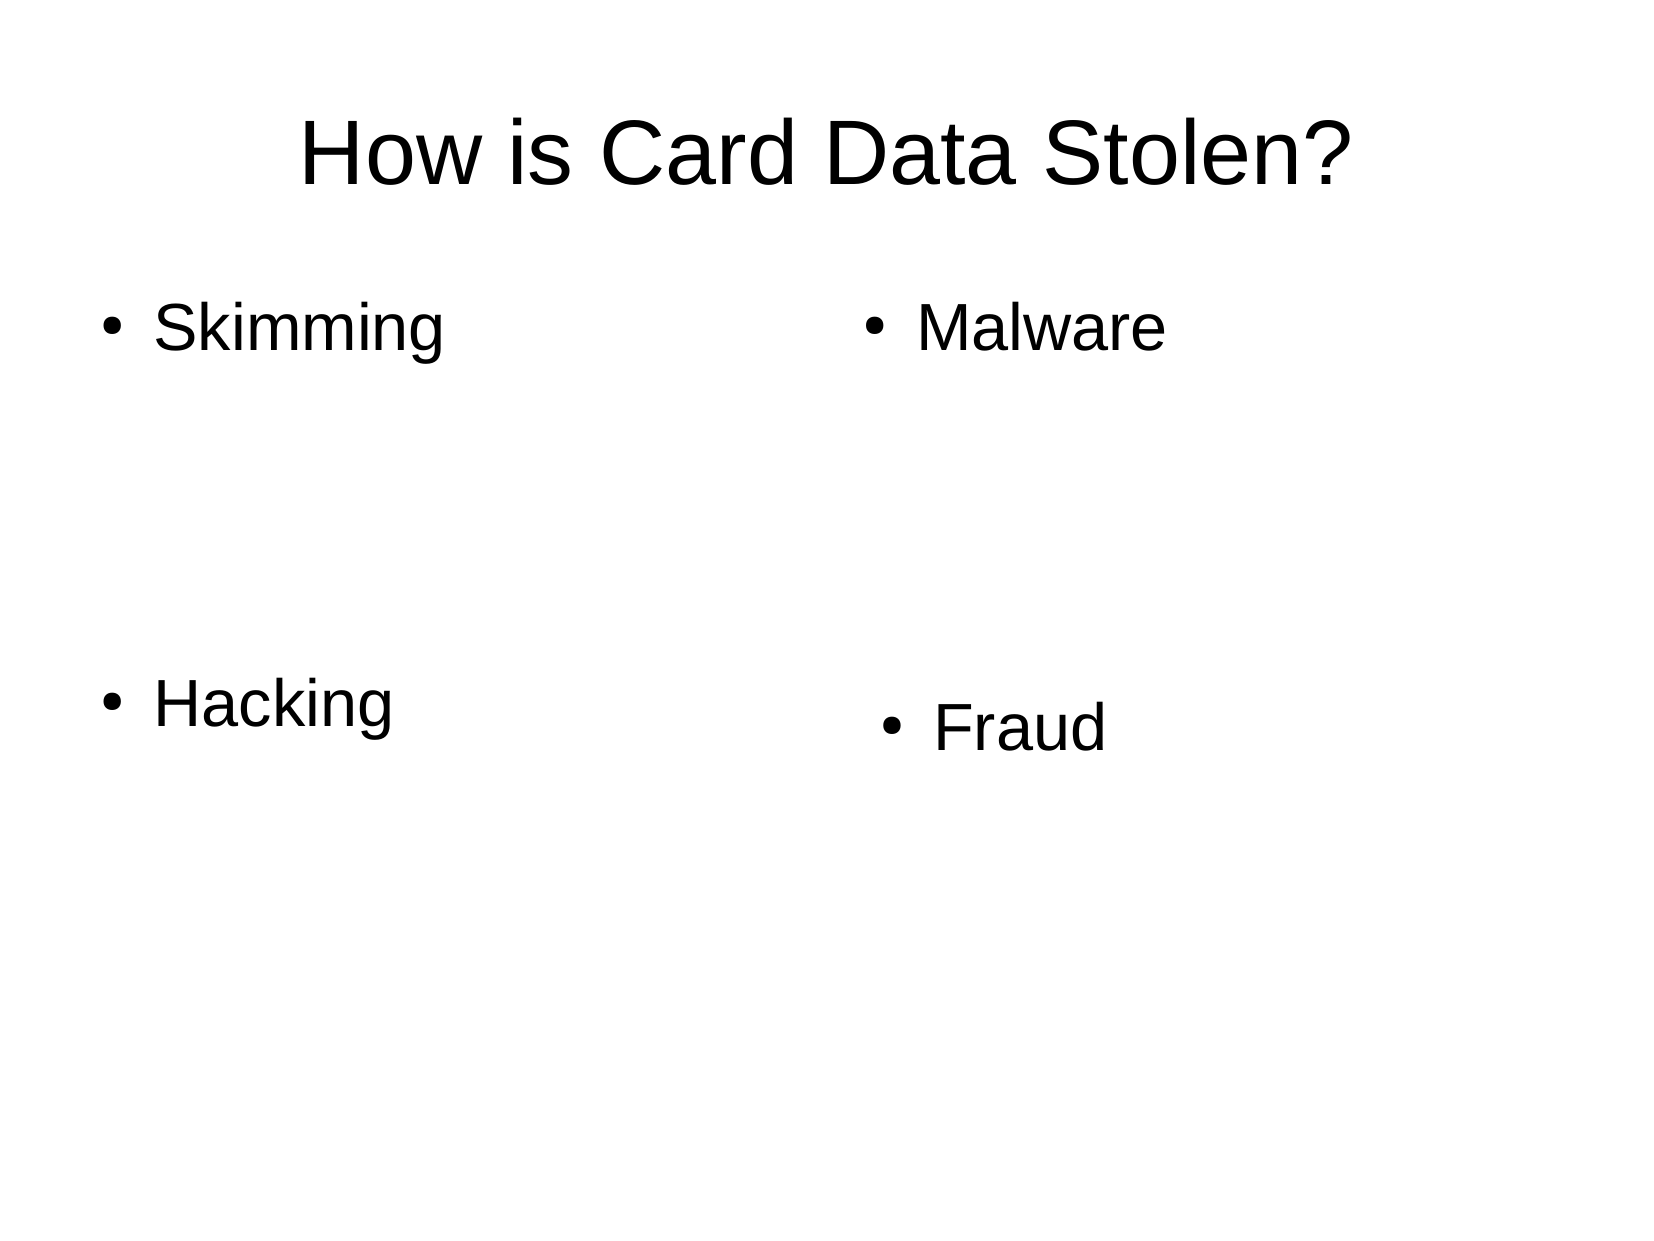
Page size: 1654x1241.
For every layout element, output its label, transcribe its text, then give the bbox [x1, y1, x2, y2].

title How is Card Data Stolen? [82, 49, 1571, 257]
list Malware [845, 290, 1572, 634]
list Fraud [862, 690, 1572, 1081]
list Hacking [82, 665, 809, 1009]
list Skimming [82, 290, 809, 634]
